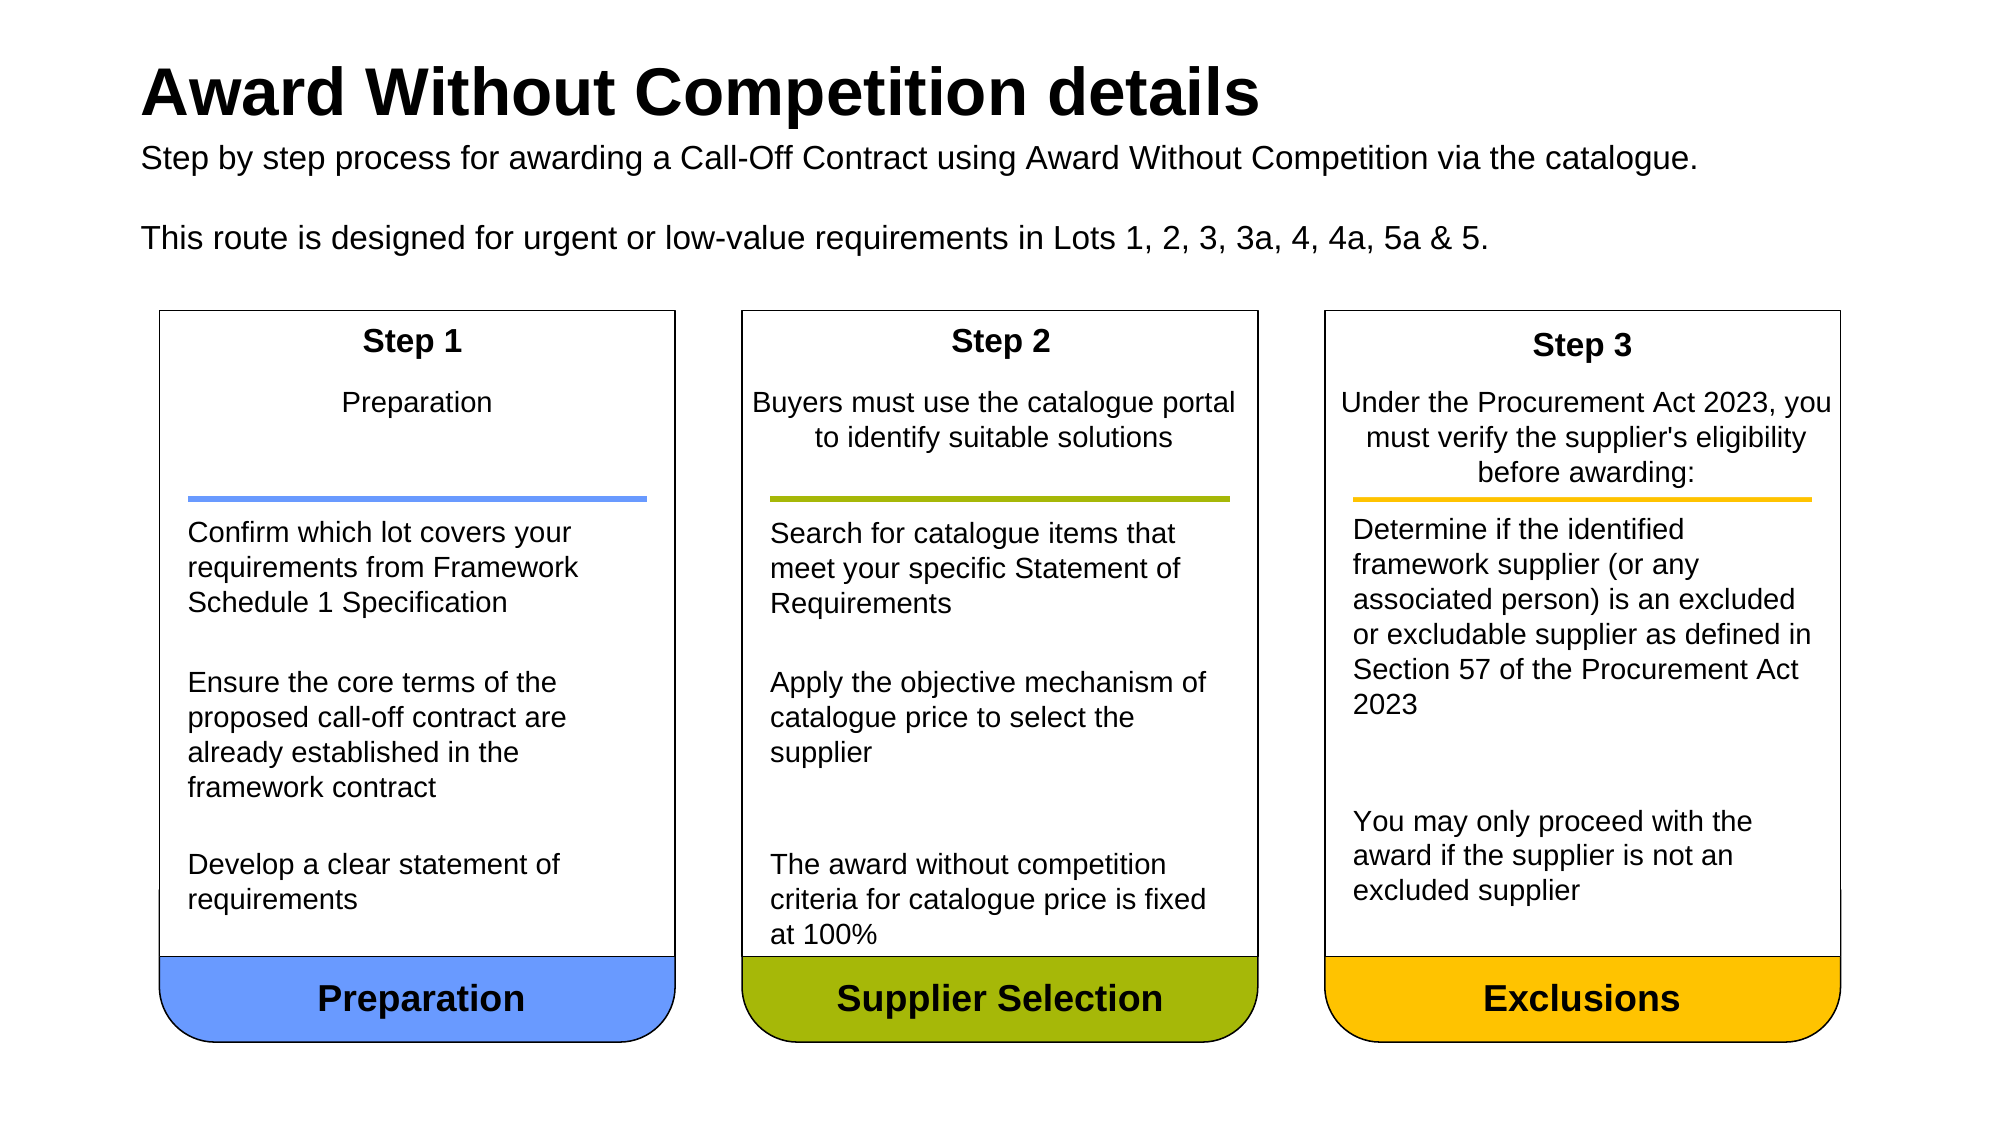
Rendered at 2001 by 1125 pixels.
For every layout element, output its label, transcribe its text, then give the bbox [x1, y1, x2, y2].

text_box Confirm which lot covers your requirements from Framework Schedule 1 Specification [187, 505, 648, 627]
title Award Without Competition details [125, 40, 2000, 138]
text_box Step 2 [771, 310, 1231, 367]
text_box [159, 311, 676, 1043]
text_box Exclusions [1443, 966, 1721, 1027]
text_box Apply the objective mechanism of catalogue price to select the supplier [770, 655, 1230, 778]
text_box Preparation [187, 375, 648, 427]
text_box Under the Procurement Act 2023, you must verify the supplier's eligibility before awarding: [1334, 375, 1839, 498]
text_box Preparation [282, 966, 561, 1027]
text_box Supplier Selection [754, 966, 1247, 1078]
text_box Develop a clear statement of requirements [187, 837, 648, 924]
text_box Search for catalogue items that meet your specific Statement of Requirements [770, 507, 1230, 629]
text_box Step 1 [187, 310, 648, 367]
text_box Ensure the core terms of the proposed call-off contract are already established in the framework contract [187, 655, 648, 813]
text_box [742, 311, 1258, 1021]
text_box Step by step process for awarding a Call-Off Contract using Award Without Competition via the catalogue. This route is designed for urgent or low-value requirements in Lots 1, 2, 3, 3a, 4, 4a, 5a & 5. [125, 121, 1875, 243]
text_box [1324, 311, 1841, 1043]
text_box Determine if the identified framework supplier (or any associated person) is an excluded or excludable supplier as defined in Section 57 of the Procurement Act 2023 [1352, 502, 1813, 730]
text_box You may only proceed with the award if the supplier is not an excluded supplier [1353, 794, 1813, 916]
text_box Step 3 [1352, 314, 1813, 371]
text_box The award without competition criteria for catalogue price is fixed at 100% [770, 837, 1230, 959]
text_box Buyers must use the catalogue portal to identify suitable solutions [742, 375, 1247, 462]
